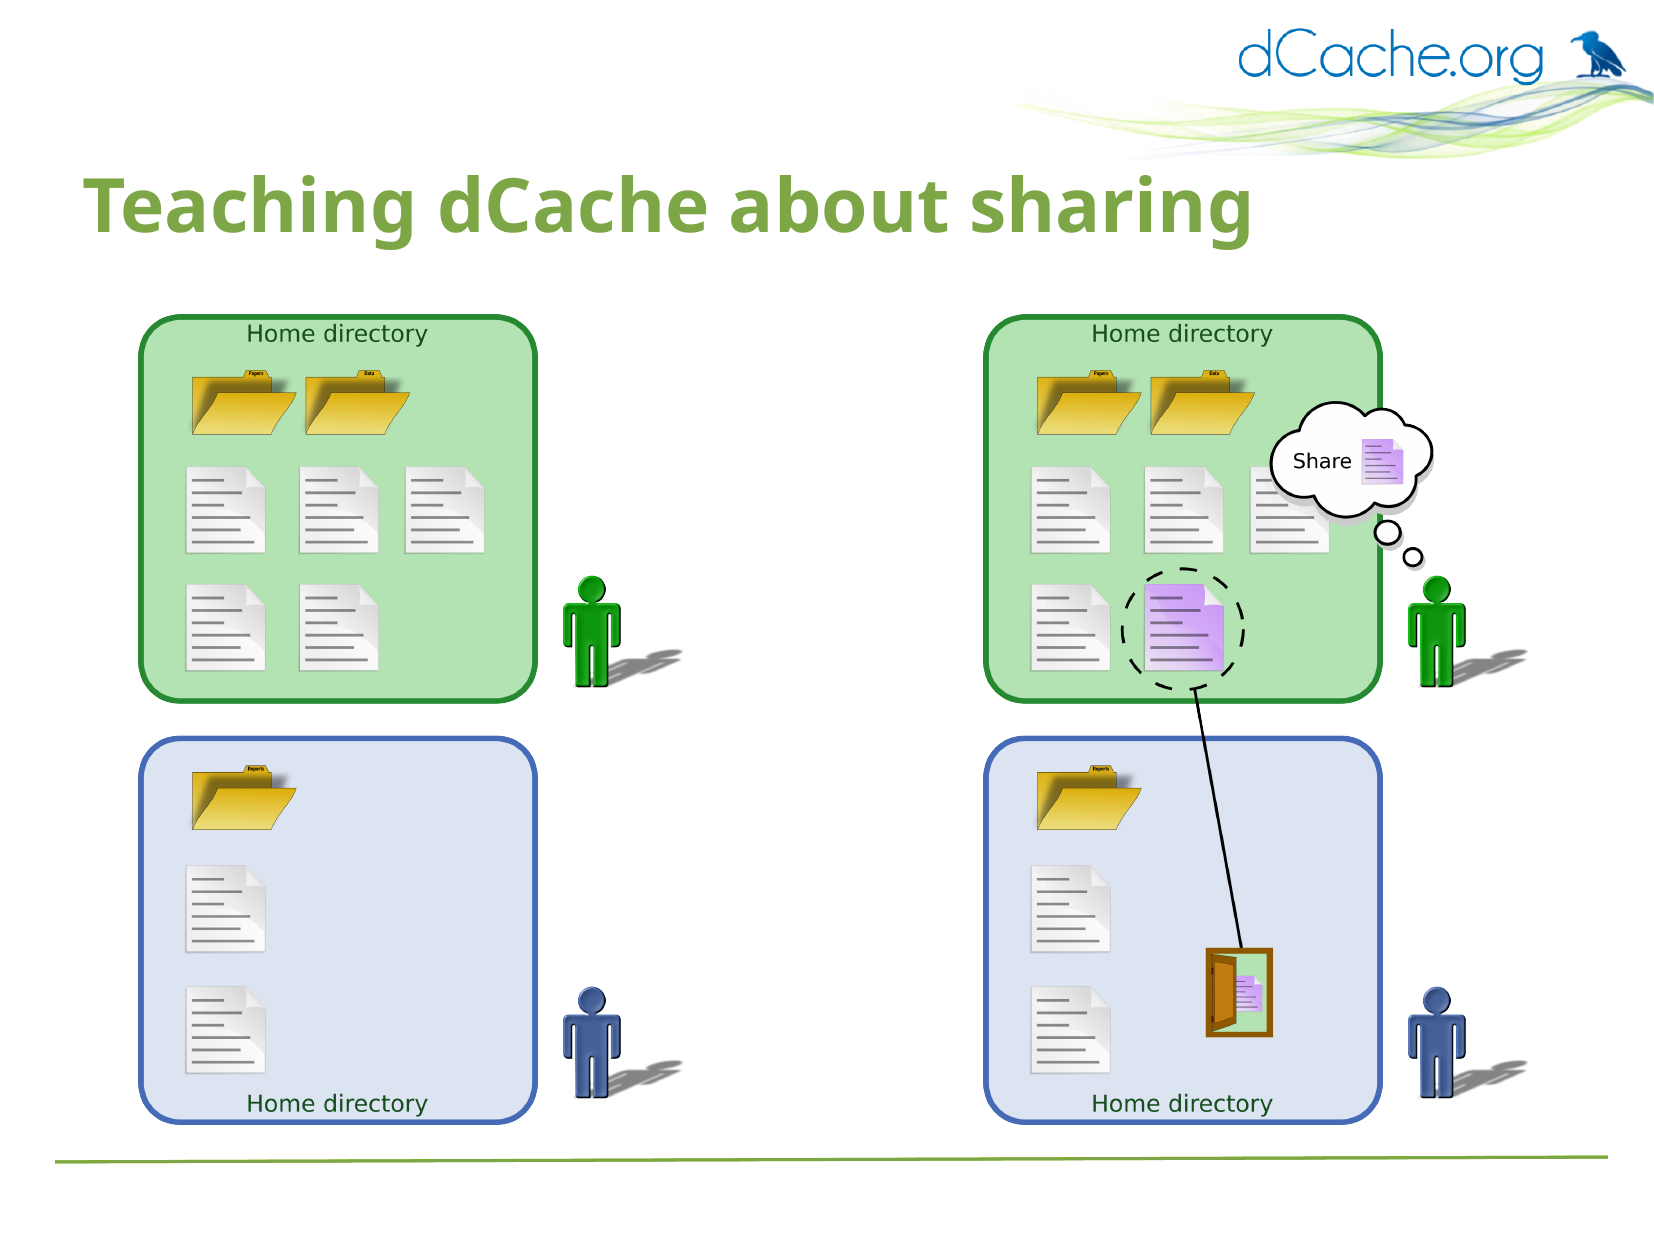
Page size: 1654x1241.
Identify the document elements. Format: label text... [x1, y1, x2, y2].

picture [983, 314, 1530, 1126]
picture [956, 16, 1654, 169]
title Teaching dCache about sharing [82, 155, 1605, 252]
picture [138, 314, 685, 1126]
